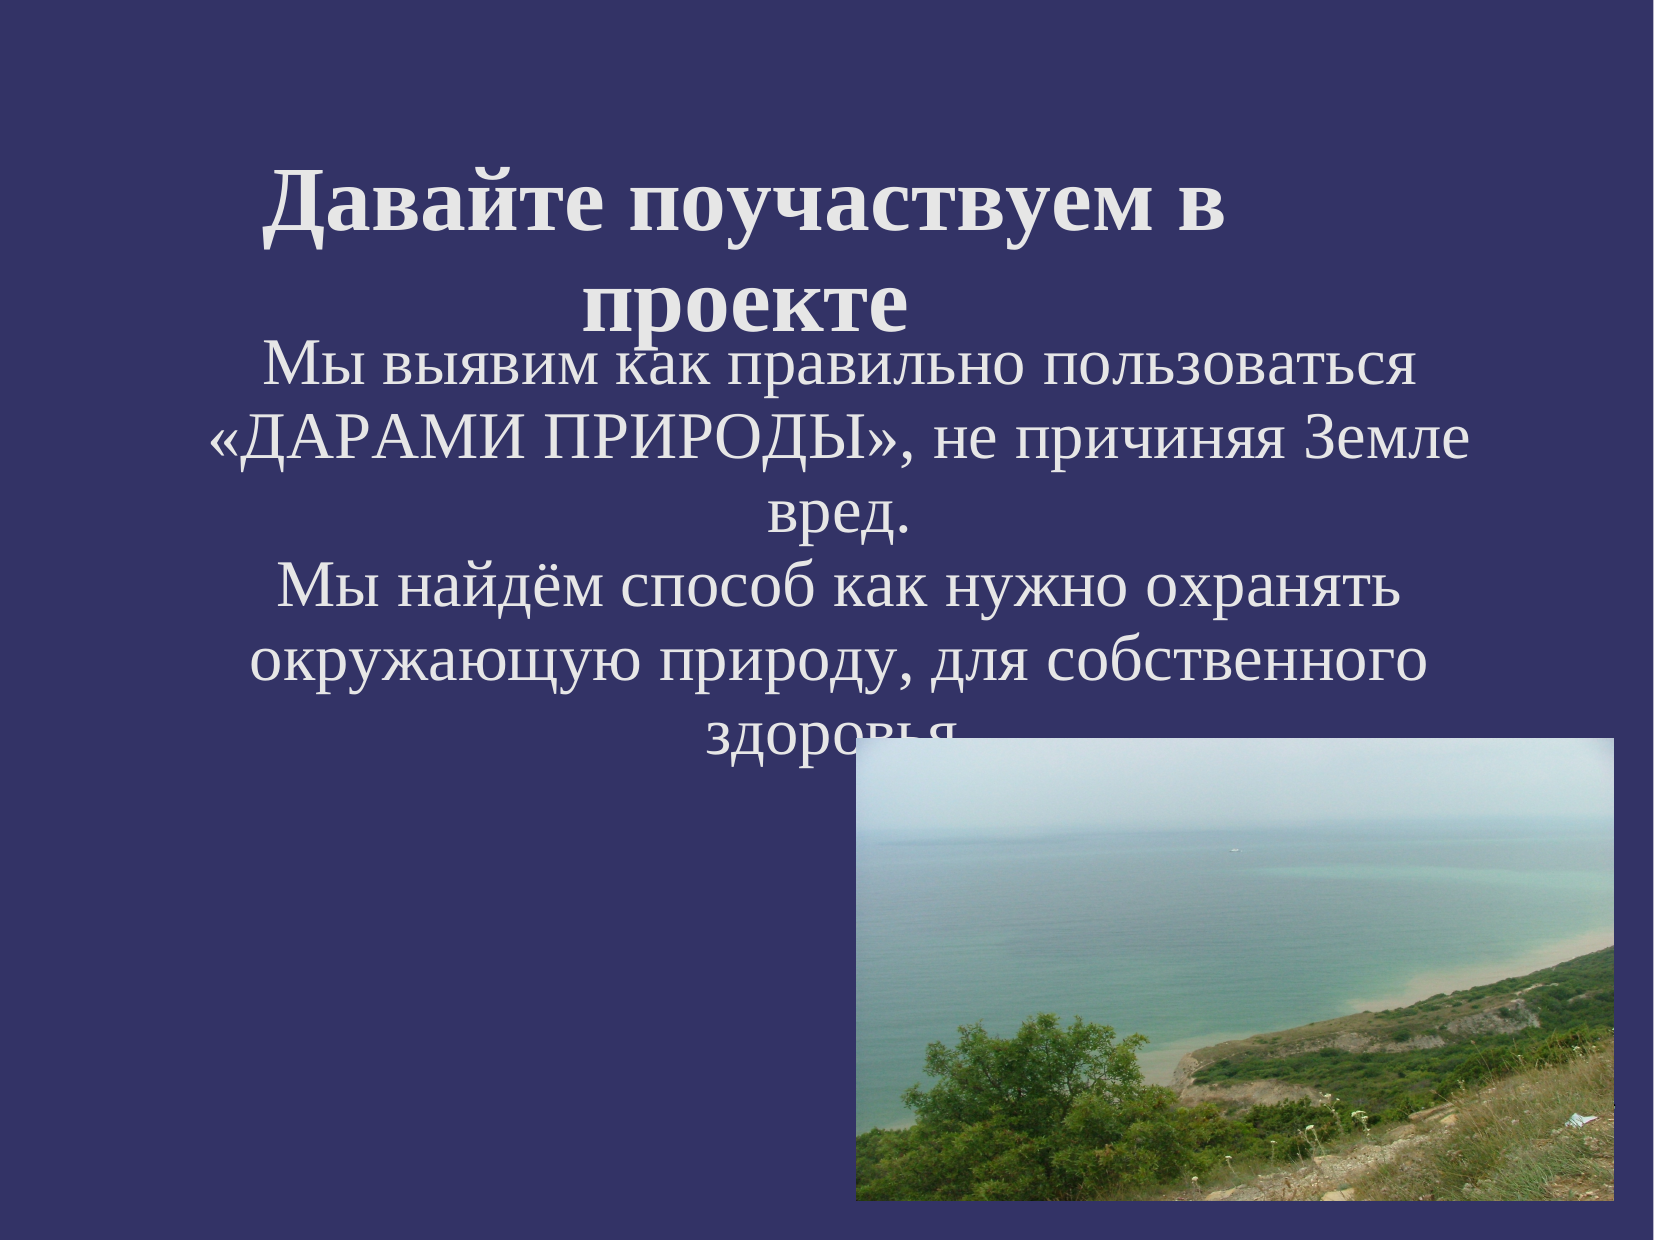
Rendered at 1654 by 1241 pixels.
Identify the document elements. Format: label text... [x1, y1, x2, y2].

subtitle Мы выявим как правильно пользоваться «ДАРАМИ ПРИРОДЫ», не причиняя Земле вред. Мы найдём способ как нужно охранять окружающую природу, для собственного здоровья. [144, 193, 1536, 975]
picture [856, 738, 1614, 1201]
text_box Давайте поучаствуем в проекте [236, 148, 1255, 352]
